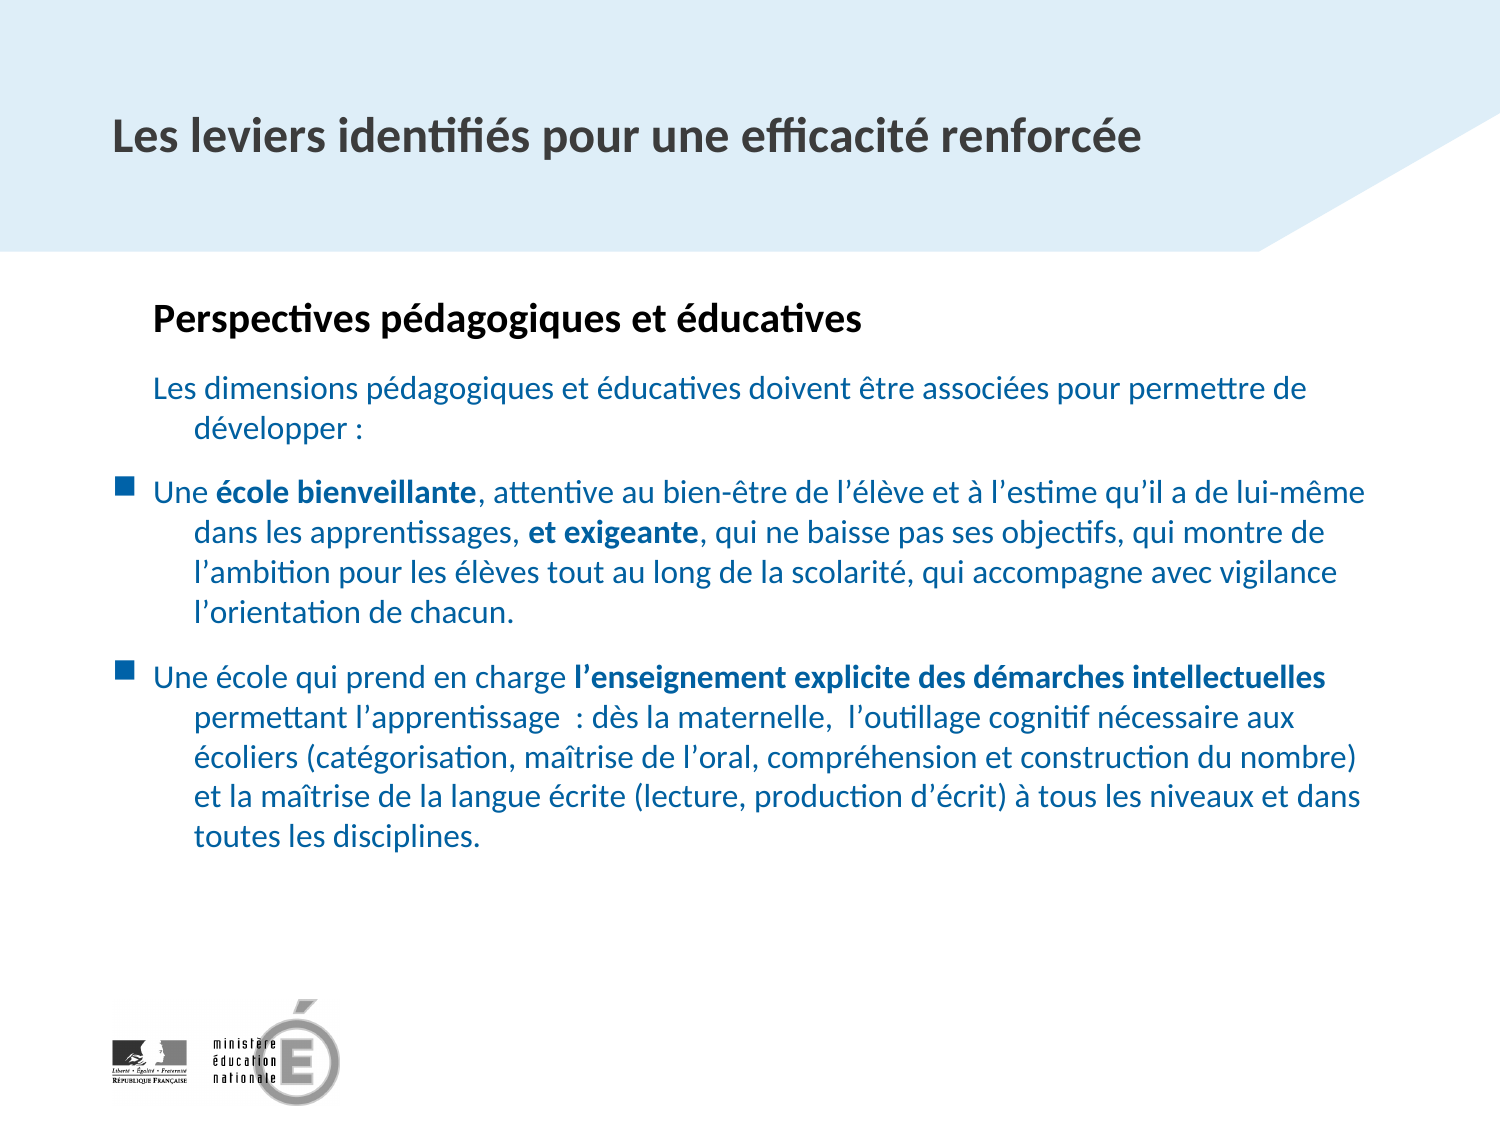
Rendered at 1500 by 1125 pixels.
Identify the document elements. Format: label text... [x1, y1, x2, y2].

list Perspectives pédagogiques et éducatives Les dimensions pédagogiques et éducatives doivent être associées pour permettre de développer : Une école bienveillante, attentive au bien-être de l’élève et à l’estime qu’il a de lui-même dans les apprentissages, et exigeante, qui ne baisse pas ses objectifs, qui montre de l’ambition pour les élèves tout au long de la scolarité, qui accompagne avec vigilance l’orientation de chacun. Une école qui prend en charge l’enseignement explicite des démarches intellectuelles permettant l’apprentissage : dès la maternelle, l’outillage cognitif nécessaire aux écoliers (catégorisation, maîtrise de l’oral, compréhension et construction du nombre) et la maîtrise de la langue écrite (lecture, production d’écrit) à tous les niveaux et dans toutes les disciplines. [112, 290, 1388, 991]
title Les leviers identifiés pour une efficacité renforcée [112, 21, 1388, 244]
